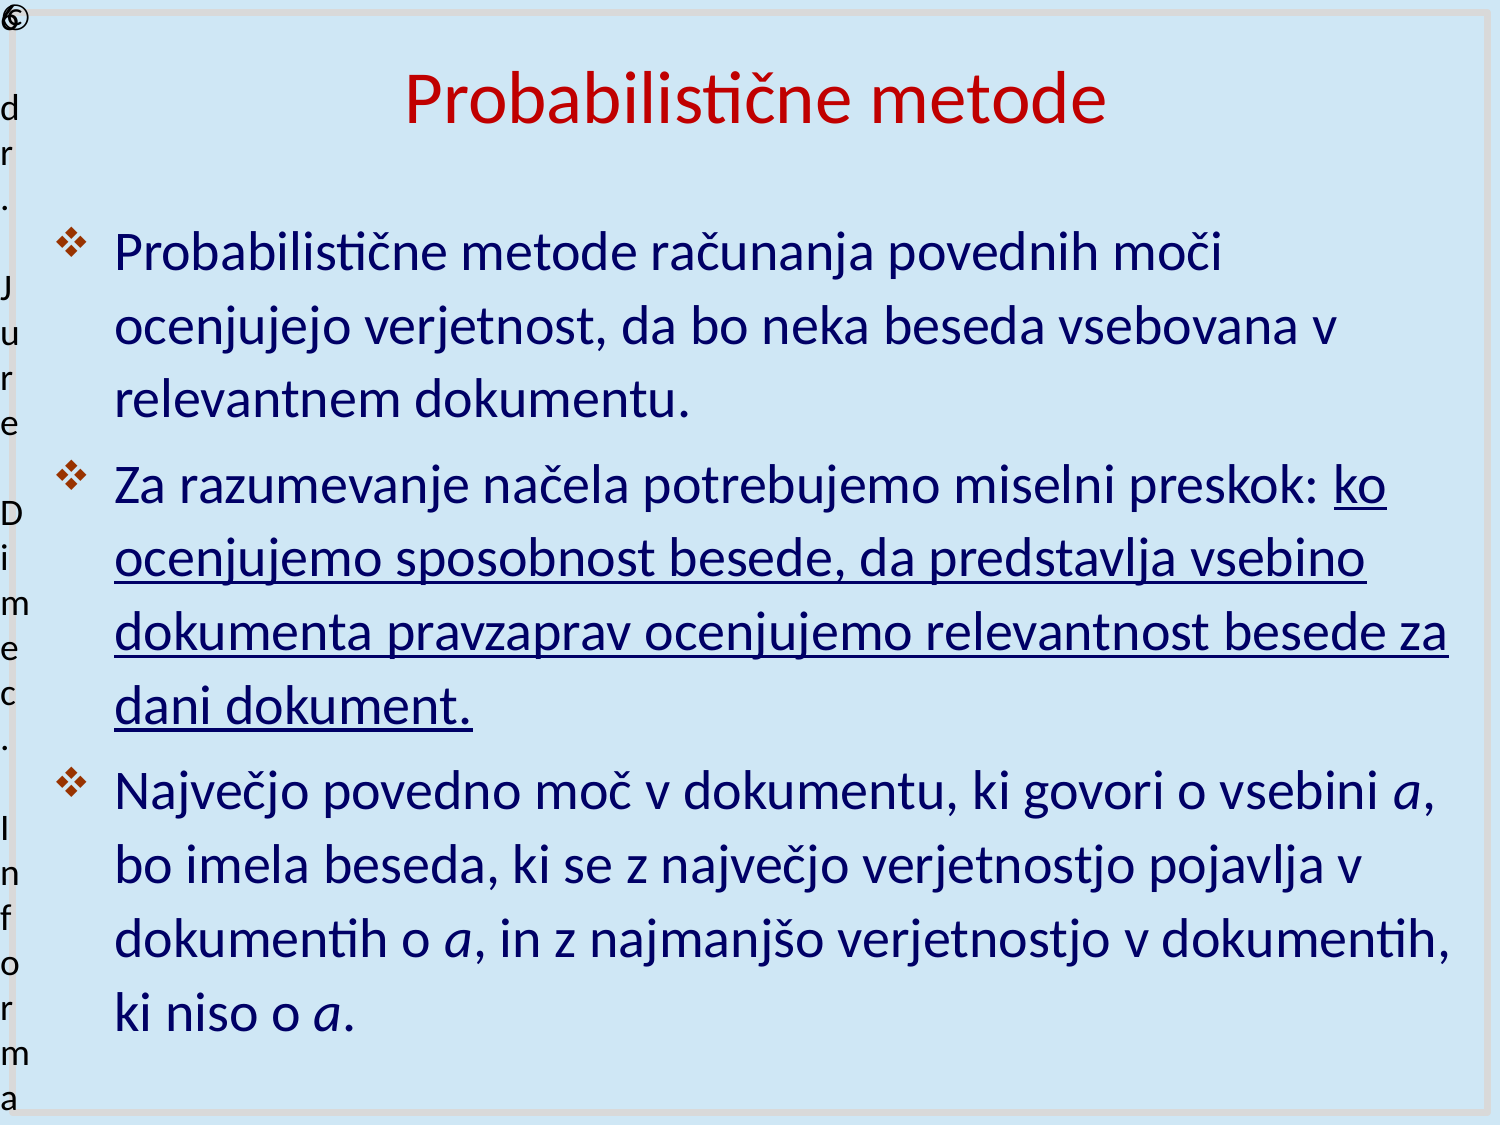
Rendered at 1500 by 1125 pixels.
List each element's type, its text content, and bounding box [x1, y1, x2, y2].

list Probabilistične metode računanja povednih moči ocenjujejo verjetnost, da bo neka beseda vsebovana v relevantnem dokumentu. Za razumevanje načela potrebujemo miselni preskok: ko ocenjujemo sposobnost besede, da predstavlja vsebino dokumenta pravzaprav ocenjujemo relevantnost besede za dani dokument. Največjo povedno moč v dokumentu, ki govori o vsebini a, bo imela beseda, ki se z največjo verjetnostjo pojavlja v dokumentih o a, in z najmanjšo verjetnostjo v dokumentih, ki niso o a. [37, 200, 1475, 1050]
title Probabilistične metode [37, 37, 1475, 150]
